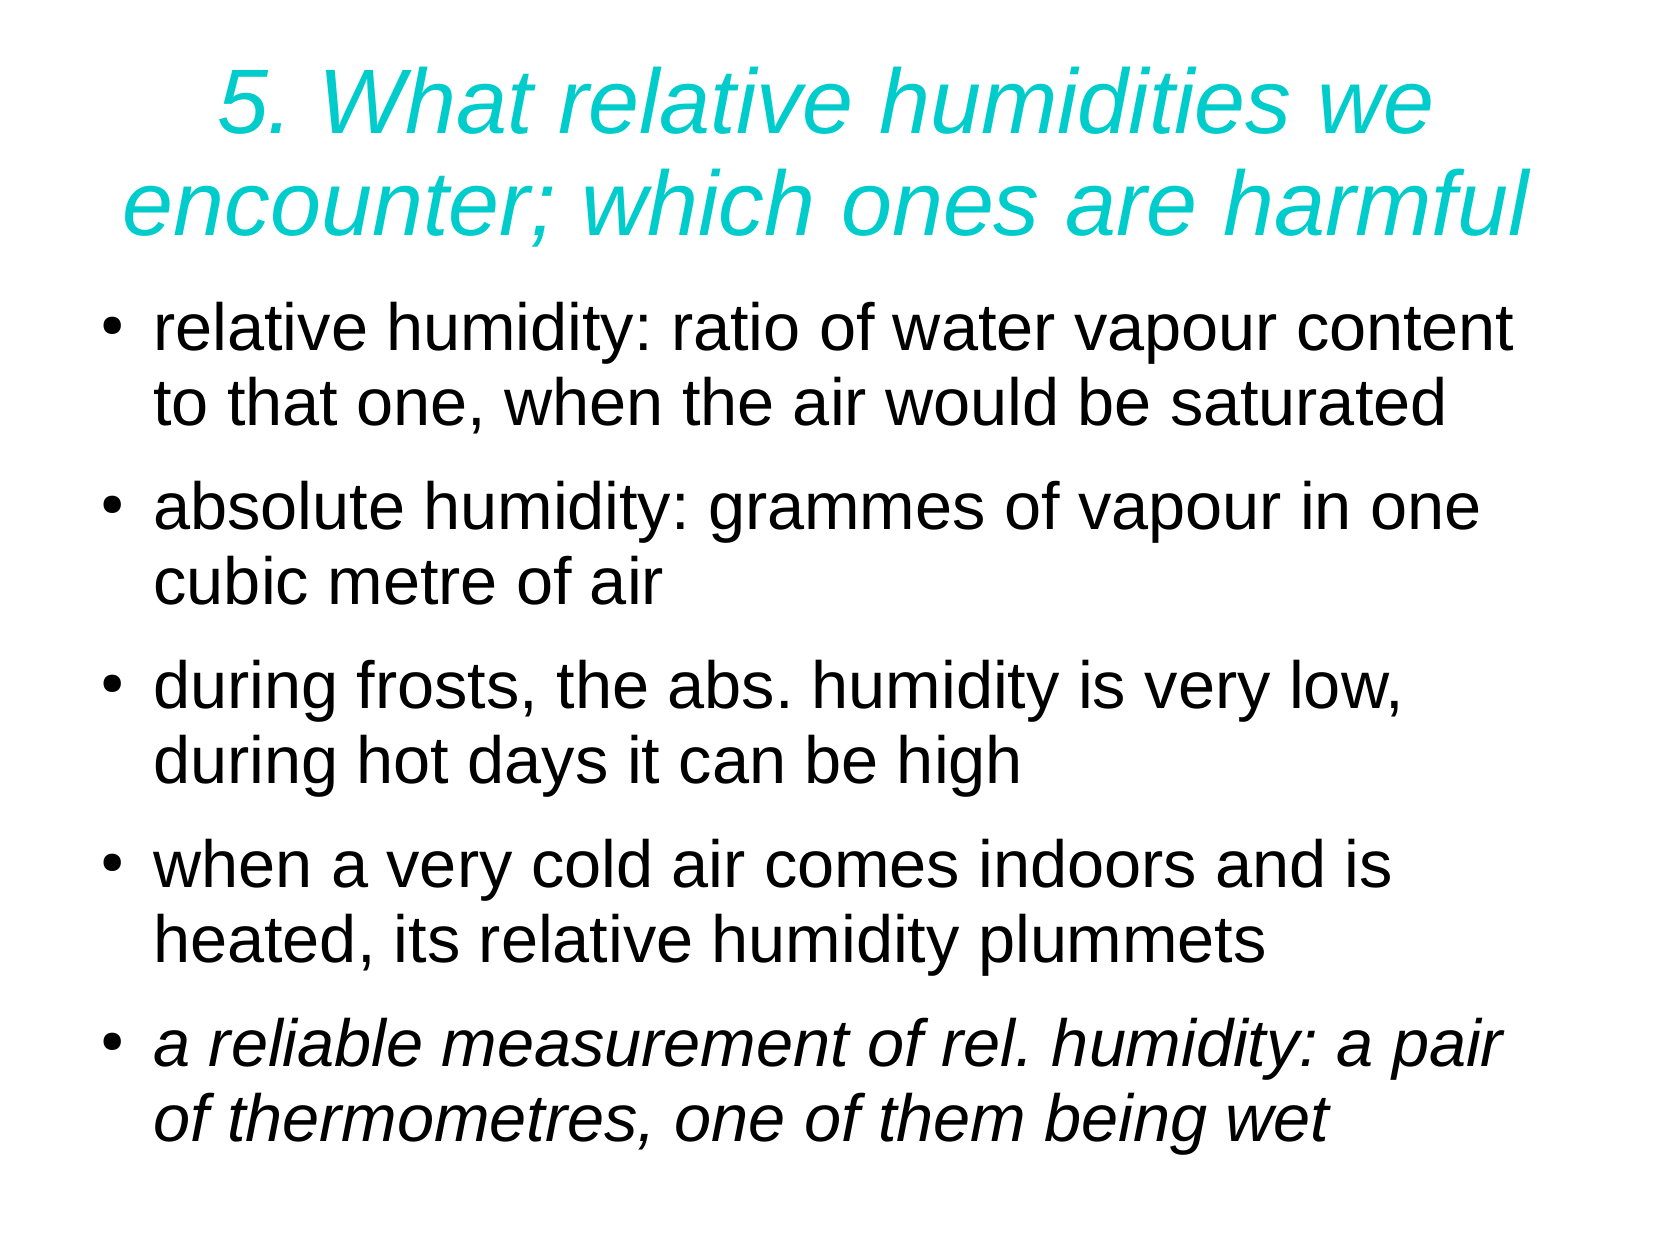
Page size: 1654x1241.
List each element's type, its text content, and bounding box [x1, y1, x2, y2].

list relative humidity: ratio of water vapour content to that one, when the air would be saturated absolute humidity: grammes of vapour in one cubic metre of air during frosts, the abs. humidity is very low, during hot days it can be high when a very cold air comes indoors and is heated, its relative humidity plummets a reliable measurement of rel. humidity: a pair of thermometres, one of them being wet [82, 290, 1571, 1231]
title 5. What relative humidities we encounter; which ones are harmful [82, 49, 1571, 257]
